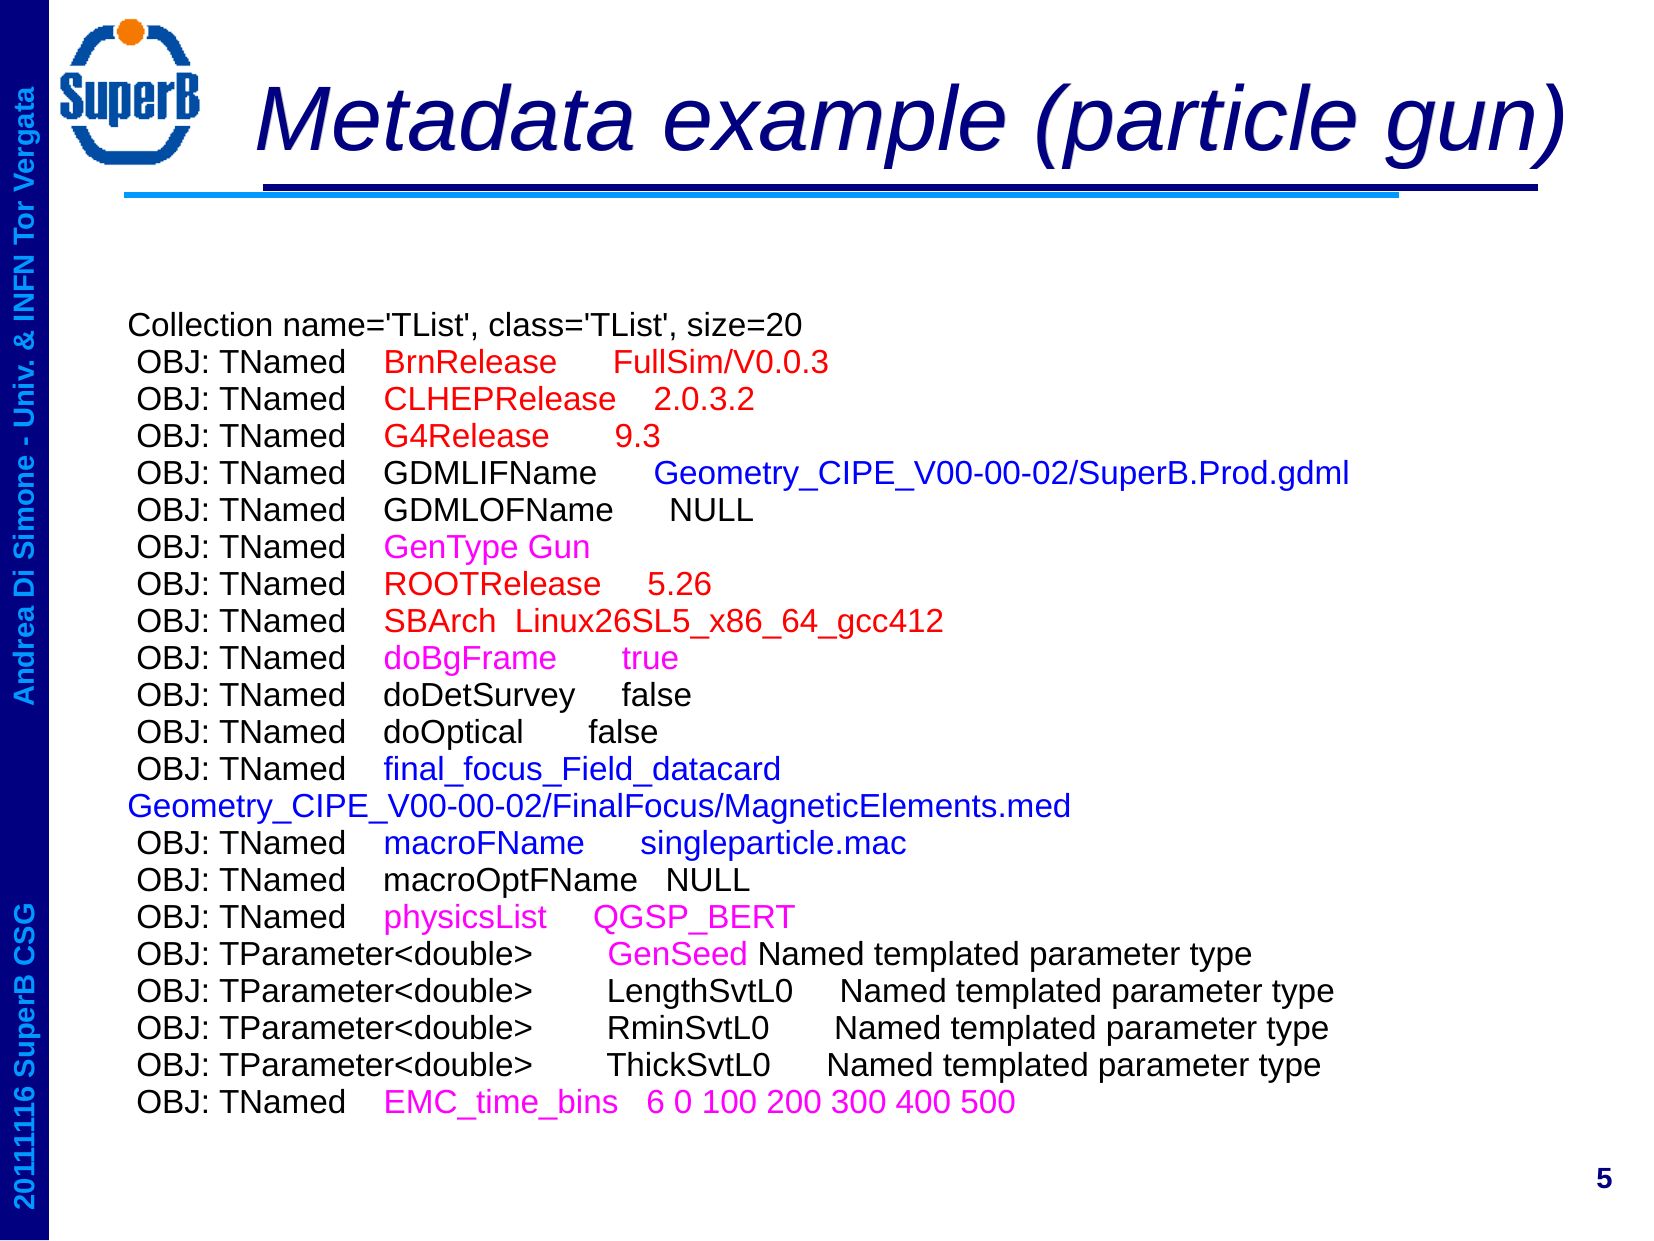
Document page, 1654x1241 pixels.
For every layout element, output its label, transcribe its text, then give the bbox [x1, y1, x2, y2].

title Metadata example (particle gun) [82, 49, 1571, 188]
picture [51, 16, 208, 170]
text_box Collection name='TList', class='TList', size=20 OBJ: TNamed BrnRelease FullSim/V0.0.3 OBJ: TNamed CLHEPRelease 2.0.3.2 OBJ: TNamed G4Release 9.3 OBJ: TNamed GDMLIFName Geometry_CIPE_V00-00-02/SuperB.Prod.gdml OBJ: TNamed GDMLOFName NULL OBJ: TNamed GenType Gun OBJ: TNamed ROOTRelease 5.26 OBJ: TNamed SBArch Linux26SL5_x86_64_gcc412 OBJ: TNamed doBgFrame true OBJ: TNamed doDetSurvey false OBJ: TNamed doOptical false OBJ: TNamed final_focus_Field_datacard Geometry_CIPE_V00-00-02/FinalFocus/MagneticElements.med OBJ: TNamed macroFName singleparticle.mac OBJ: TNamed macroOptFName NULL OBJ: TNamed physicsList QGSP_BERT OBJ: TParameter<double> GenSeed Named templated parameter type OBJ: TParameter<double> LengthSvtL0 Named templated parameter type OBJ: TParameter<double> RminSvtL0 Named templated parameter type OBJ: TParameter<double> ThickSvtL0 Named templated parameter type OBJ: TNamed EMC_time_bins 6 0 100 200 300 400 500 [112, 298, 1521, 1238]
